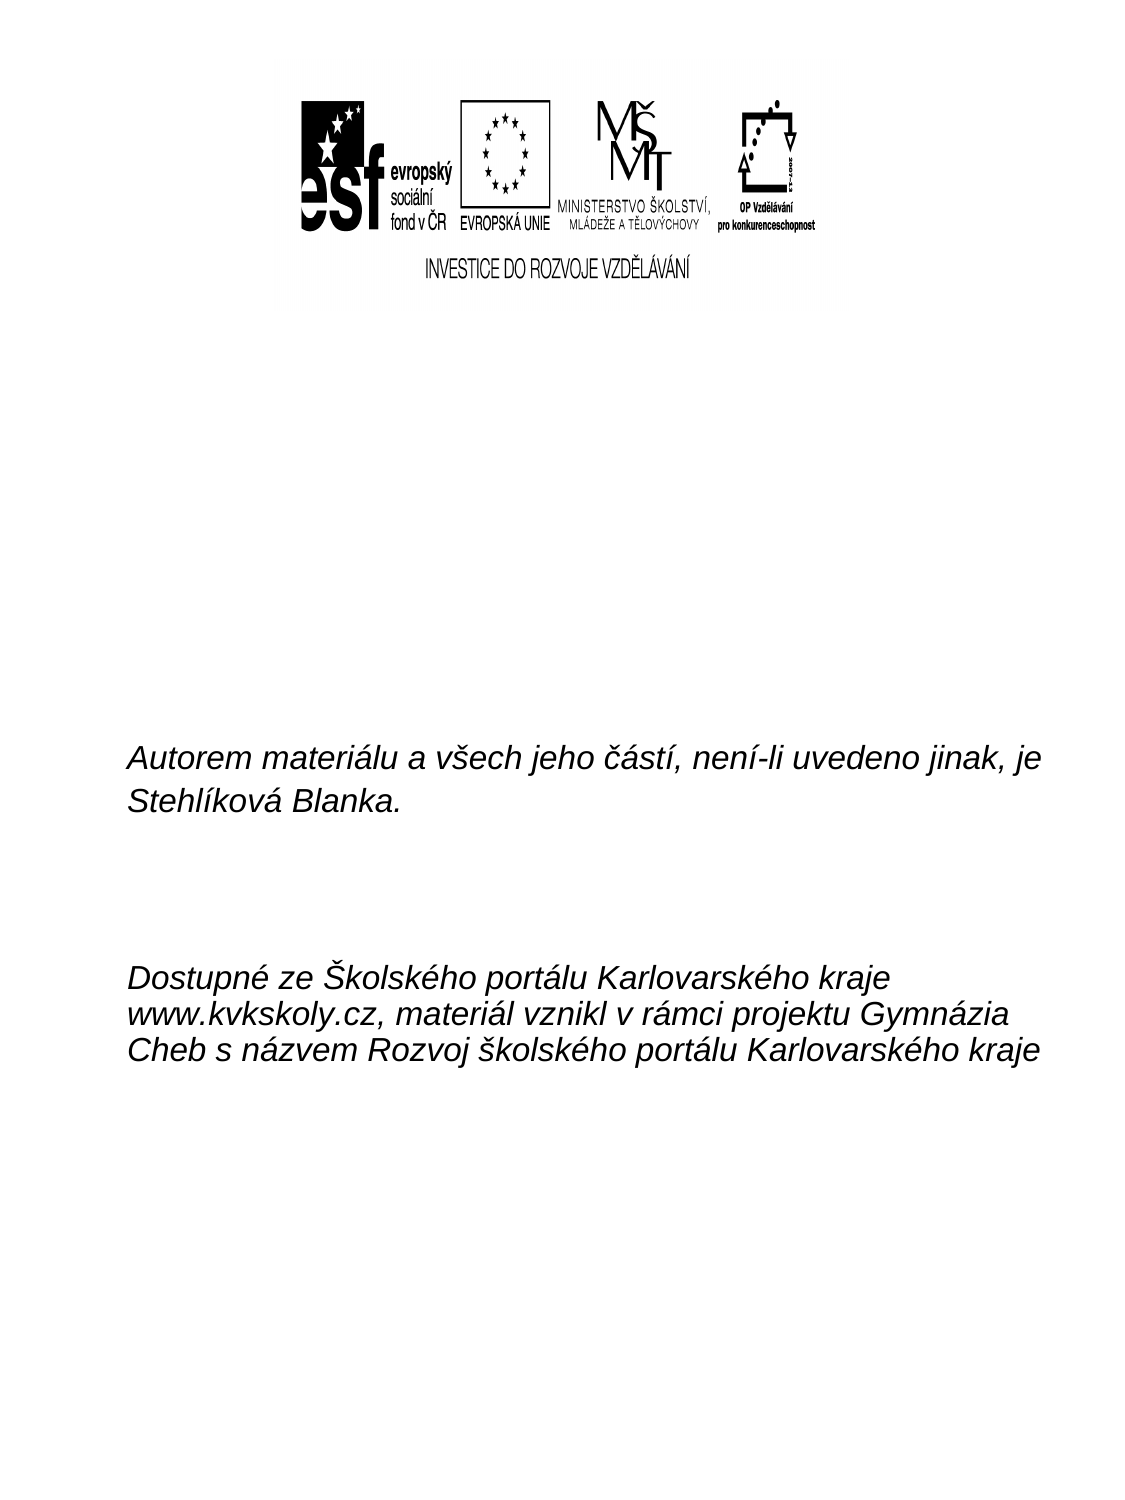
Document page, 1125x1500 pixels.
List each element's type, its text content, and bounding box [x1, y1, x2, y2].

picture [274, 59, 850, 311]
text_box Autorem materiálu a všech jeho částí, není-li uvedeno jinak, je Stehlíková Blanka. Dostupné ze Školského portálu Karlovarského kraje www.kvkskoly.cz, materiál vznikl v rámci projektu Gymnázia Cheb s názvem Rozvoj školského portálu Karlovarského kraje [56, 350, 1069, 1340]
